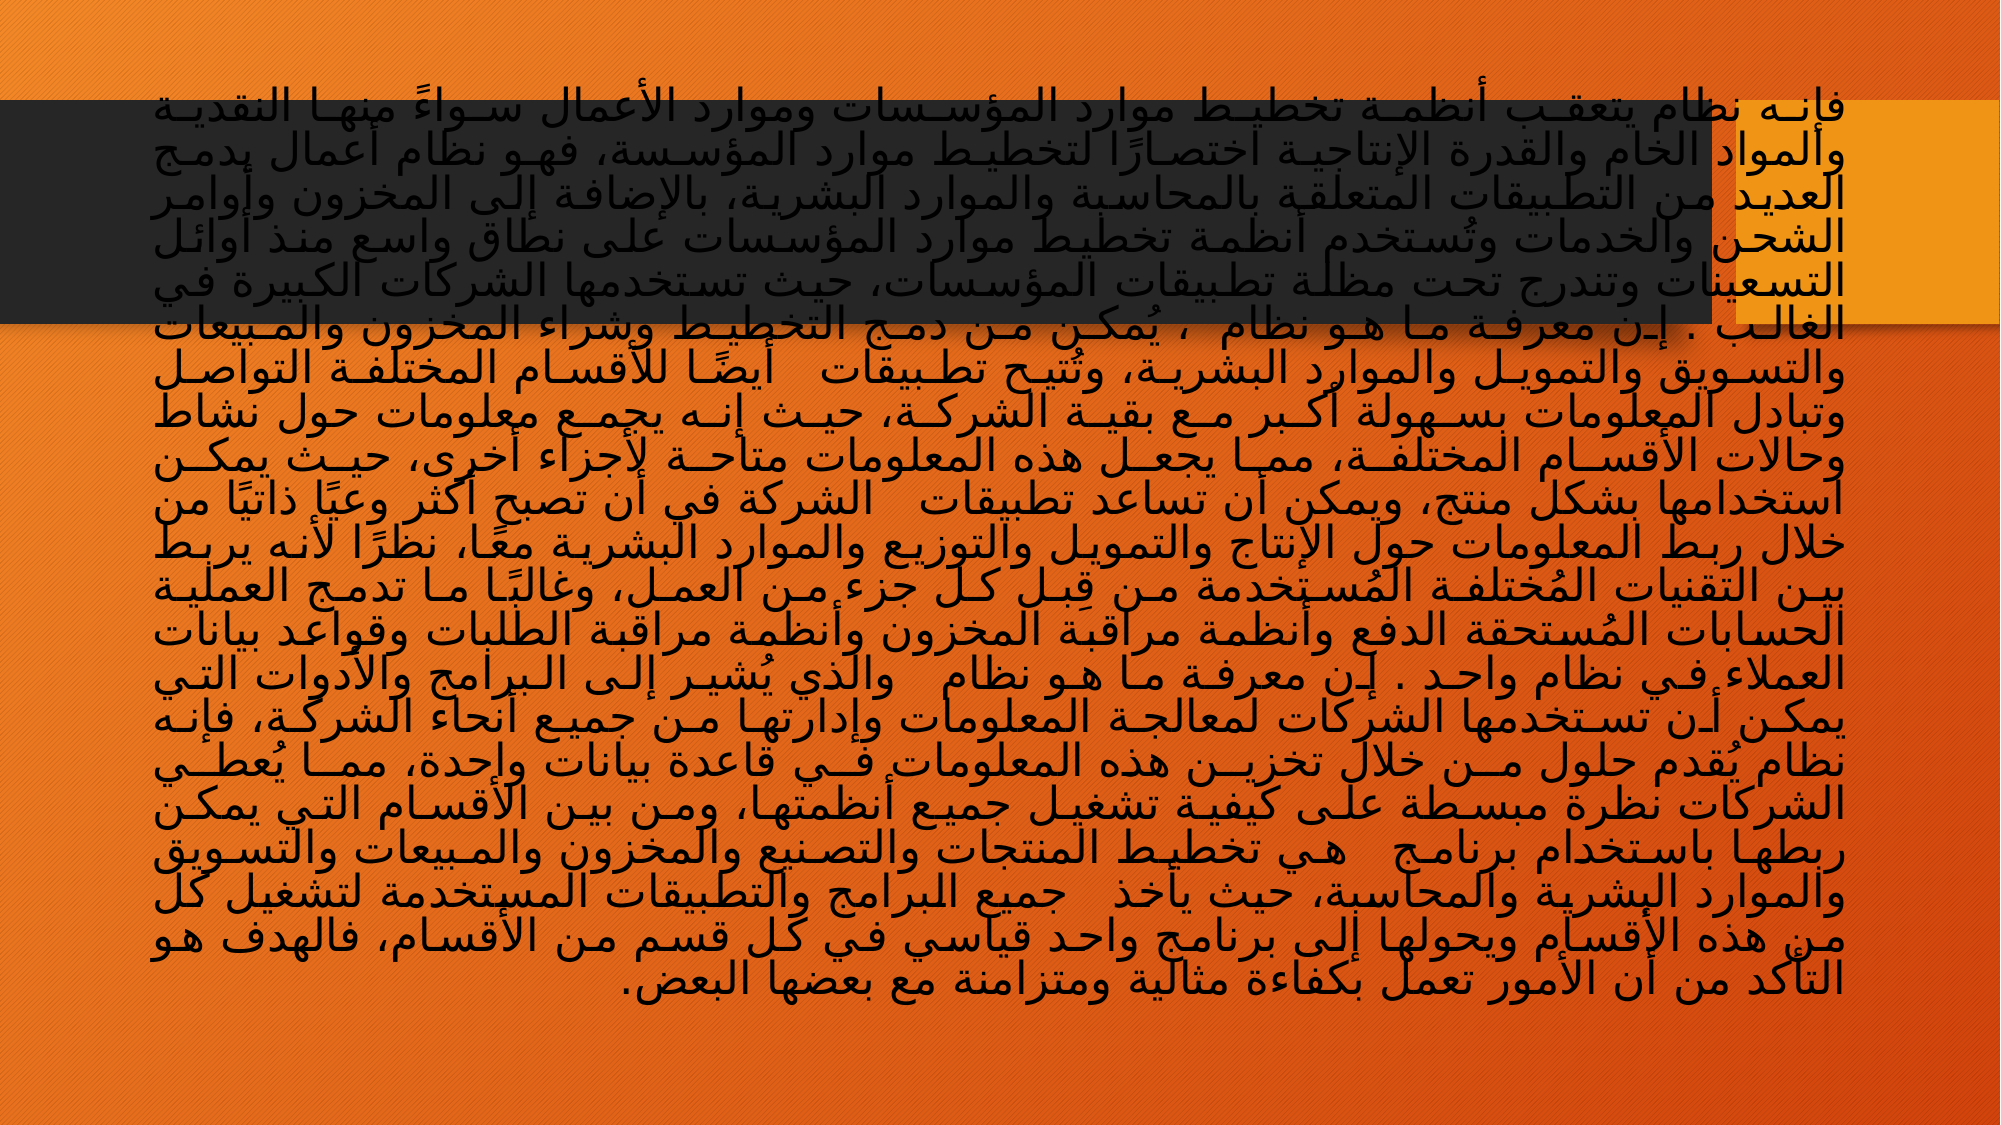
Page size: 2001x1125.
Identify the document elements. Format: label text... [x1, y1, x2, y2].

list فإنه نظام يتعقب أنظمة تخطيط موارد المؤسسات وموارد الأعمال سواءً منها النقدية والمواد الخام والقدرة الإنتاجية اختصارًا لتخطيط موارد المؤسسة، فهو نظام أعمال يدمج العديد من التطبيقات المتعلقة بالمحاسبة والموارد البشرية، بالإضافة إلى المخزون وأوامر الشحن والخدمات وتُستخدم أنظمة تخطيط موارد المؤسسات على نطاق واسع منذ أوائل التسعينات وتندرج تحت مظلة تطبيقات المؤسسات، حيث تستخدمها الشركات الكبيرة في الغالب . إن معرفة ما هو نظام ، يُمكن من دمج التخطيط وشراء المخزون والمبيعات والتسويق والتمويل والموارد البشرية، وتُتيح تطبيقات أيضًا للأقسام المختلفة التواصل وتبادل المعلومات بسهولة أكبر مع بقية الشركة، حيث إنه يجمع معلومات حول نشاط وحالات الأقسام المختلفة، مما يجعل هذه المعلومات متاحة لأجزاء أخرى، حيث يمكن استخدامها بشكل منتج، ويمكن أن تساعد تطبيقات الشركة في أن تصبح أكثر وعيًا ذاتيًا من خلال ربط المعلومات حول الإنتاج والتمويل والتوزيع والموارد البشرية معًا، نظرًا لأنه يربط بين التقنيات المُختلفة المُستخدمة من قِبل كل جزء من العمل، وغالبًا ما تدمج العملية الحسابات المُستحقة الدفع وأنظمة مراقبة المخزون وأنظمة مراقبة الطلبات وقواعد بيانات العملاء في نظام واحد . إن معرفة ما هو نظام والذي يُشير إلى البرامج والأدوات التي يمكن أن تستخدمها الشركات لمعالجة المعلومات وإدارتها من جميع أنحاء الشركة، فإنه نظام يُقدم حلول من خلال تخزين هذه المعلومات في قاعدة بيانات واحدة، مما يُعطي الشركات نظرة مبسطة على كيفية تشغيل جميع أنظمتها، ومن بين الأقسام التي يمكن ربطها باستخدام برنامج هي تخطيط المنتجات والتصنيع والمخزون والمبيعات والتسويق والموارد البشرية والمحاسبة، حيث يأخذ جميع البرامج والتطبيقات المستخدمة لتشغيل كل من هذه الأقسام ويحولها إلى برنامج واحد قياسي في كل قسم من الأقسام، فالهدف هو التأكد من أن الأمور تعمل بكفاءة مثالية ومتزامنة مع بعضها البعض. [137, 79, 1863, 1014]
